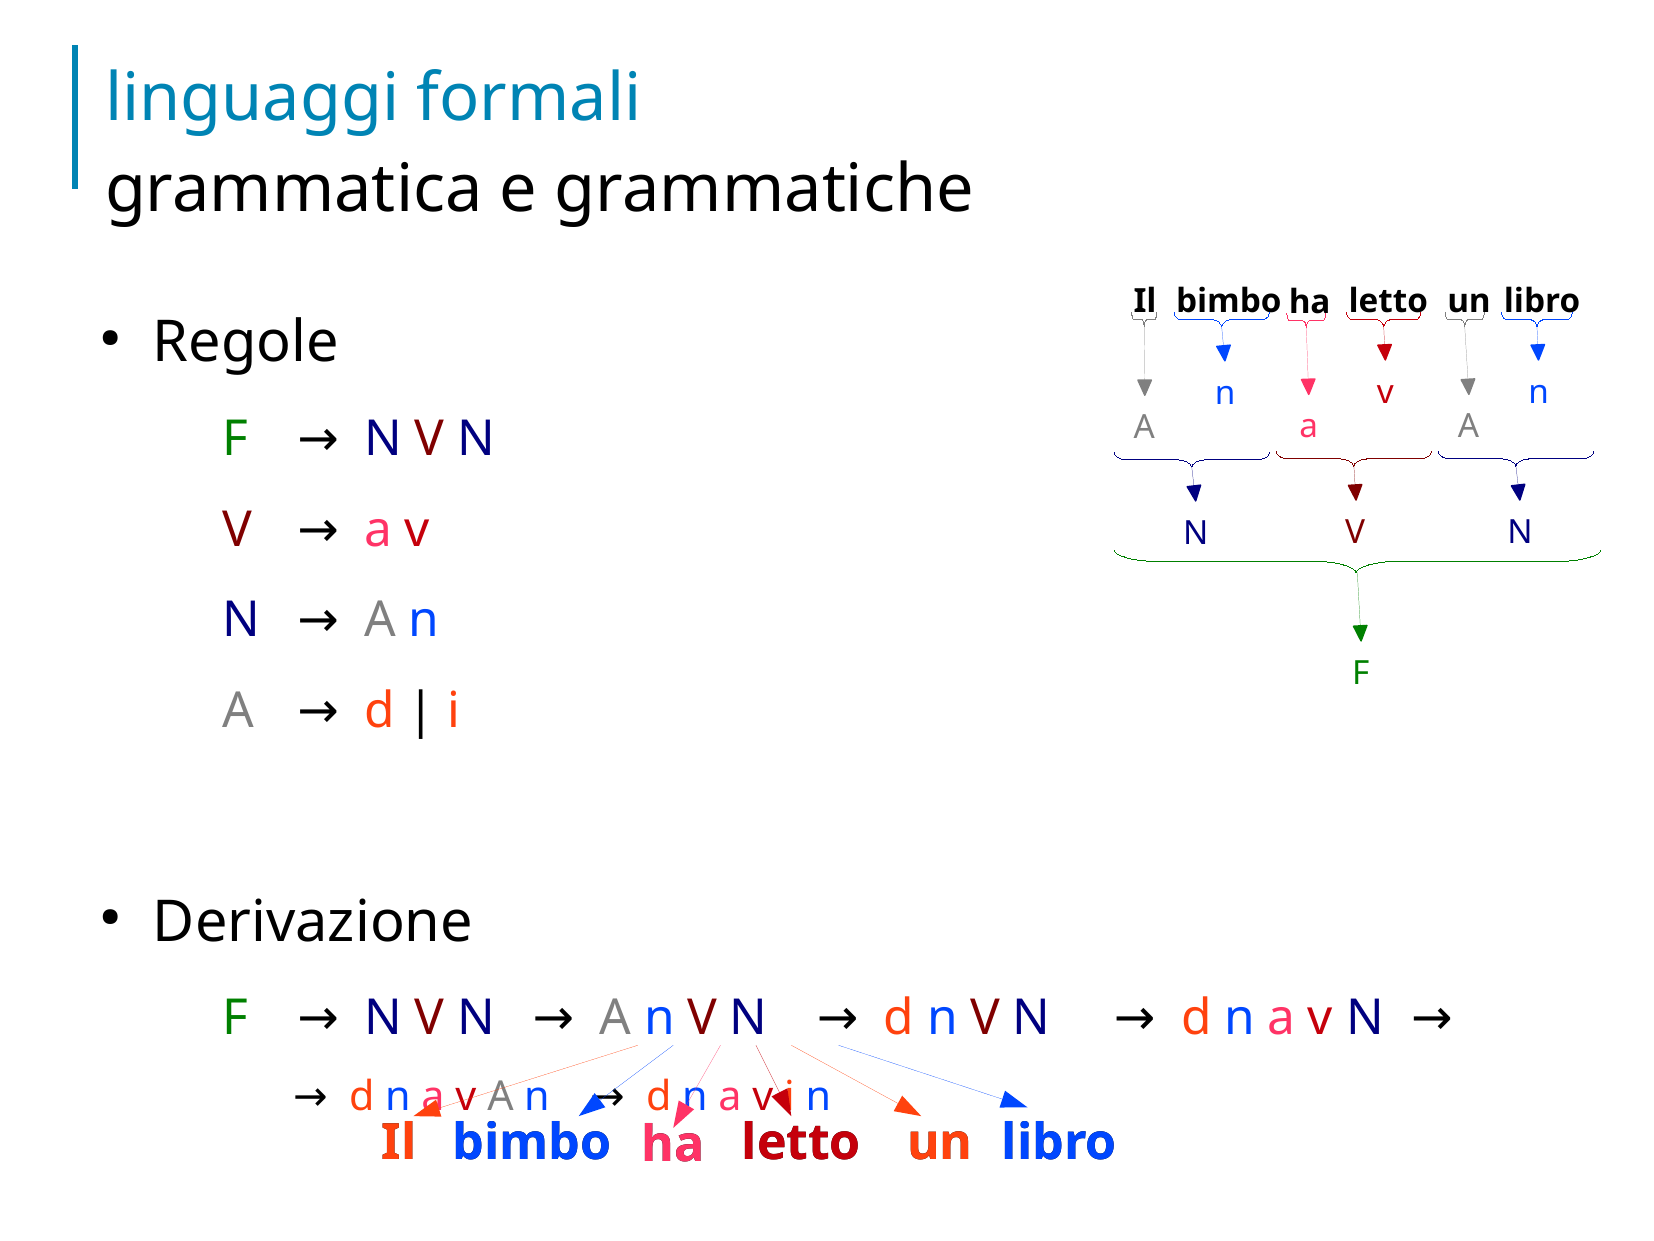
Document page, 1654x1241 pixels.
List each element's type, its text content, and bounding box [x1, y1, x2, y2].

text_box bimbo [437, 1102, 616, 1178]
title linguaggi formali grammatica e grammatiche [105, 49, 1571, 200]
text_box A [1443, 397, 1495, 453]
text_box n [1513, 363, 1563, 418]
text_box letto [1333, 272, 1432, 328]
text_box letto [727, 1102, 876, 1178]
text_box un [892, 1102, 982, 1178]
text_box N [1168, 504, 1223, 559]
text_box un [1432, 272, 1488, 328]
text_box n [1199, 364, 1249, 419]
text_box bimbo [1161, 272, 1290, 328]
text_box libro [987, 1102, 1128, 1178]
text_box A [1118, 398, 1171, 454]
list Regole F → N V N V → a v N → A n A → d | i Derivazione F → N V N → A n V N → d n V N → d n a v N → → d n a v A n → d n a v i n [82, 300, 1571, 1126]
text_box N [1492, 503, 1547, 559]
text_box ha [626, 1104, 714, 1180]
text_box V [1330, 503, 1382, 559]
text_box a [1284, 397, 1332, 453]
text_box Il [366, 1102, 428, 1178]
text_box Il [1118, 272, 1161, 328]
text_box libro [1488, 272, 1593, 328]
text_box ha [1273, 273, 1342, 329]
text_box v [1362, 363, 1409, 418]
text_box F [1337, 644, 1385, 699]
